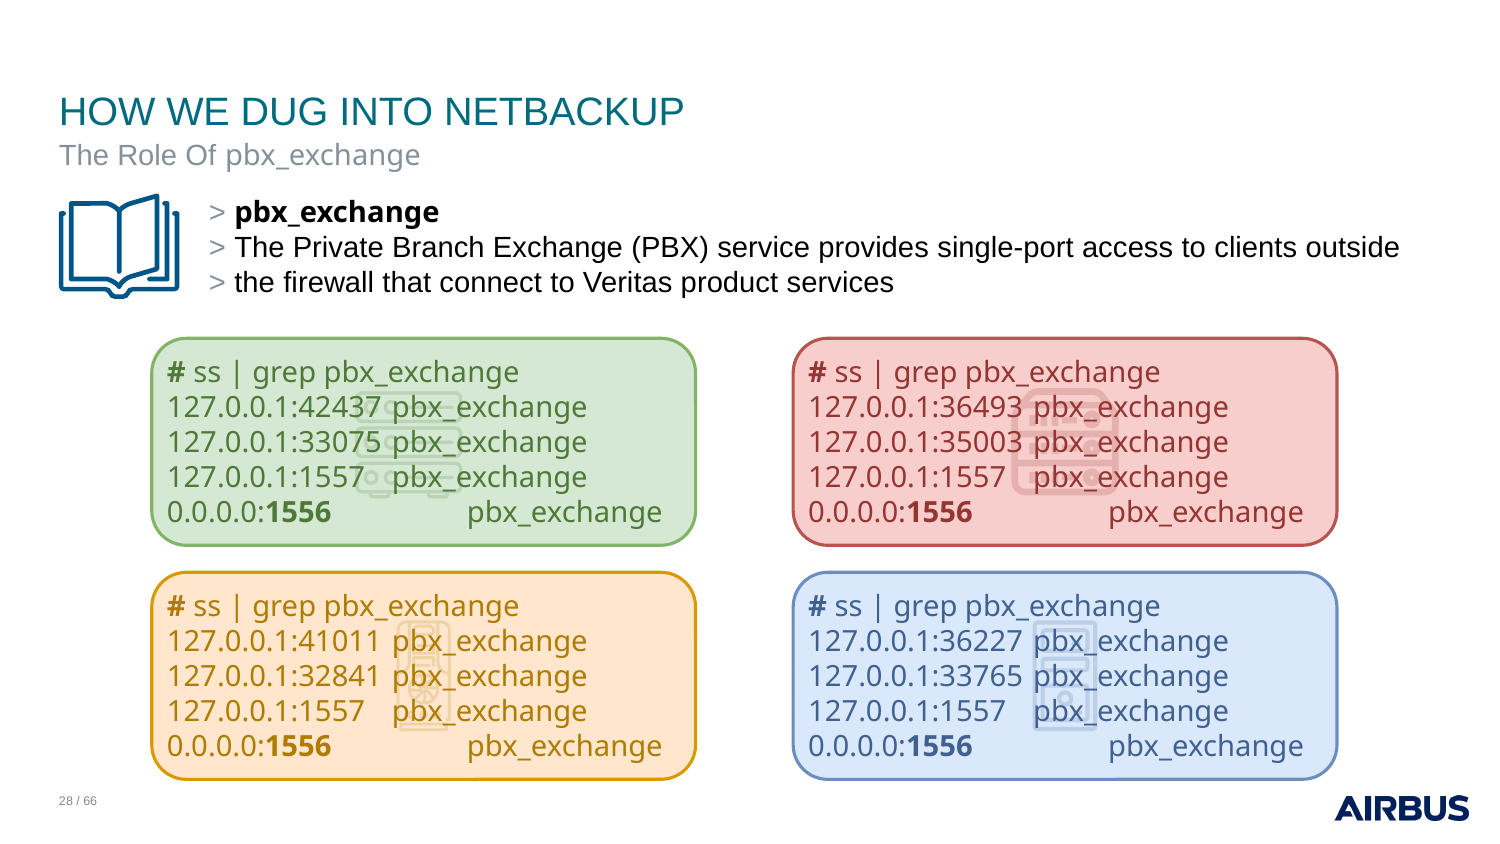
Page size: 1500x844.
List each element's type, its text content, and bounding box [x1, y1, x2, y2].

text_box [355, 391, 463, 424]
text_box # ss | grep pbx_exchange 127.0.0.1:36227 pbx_exchange 127.0.0.1:33765 pbx_exchange 127.0.0.1:1557 pbx_exchange 0.0.0.0:1556 pbx_exchange [793, 572, 1337, 778]
text_box # ss | grep pbx_exchange 127.0.0.1:42437 pbx_exchange 127.0.0.1:33075 pbx_exchange 127.0.0.1:1557 pbx_exchange 0.0.0.0:1556 pbx_exchange [151, 338, 696, 544]
text_box [58, 211, 180, 299]
text_box [355, 461, 463, 499]
text_box [355, 426, 463, 459]
text_box [68, 193, 160, 289]
text_box [147, 201, 170, 282]
title HOW WE DUG INTO NETBACKUP The Role Of pbx_exchange [58, 80, 1441, 192]
picture [1334, 795, 1469, 821]
text_box # ss | grep pbx_exchange 127.0.0.1:41011 pbx_exchange 127.0.0.1:32841 pbx_exchange 127.0.0.1:1557 pbx_exchange 0.0.0.0:1556 pbx_exchange [151, 572, 696, 778]
text_box # ss | grep pbx_exchange 127.0.0.1:36493 pbx_exchange 127.0.0.1:35003 pbx_exchange 127.0.0.1:1557 pbx_exchange 0.0.0.0:1556 pbx_exchange [793, 338, 1337, 544]
text_box > pbx_exchange > The Private Branch Exchange (PBX) service provides single-port access to clients outside > the firewall that connect to Veritas product services [193, 178, 1441, 314]
